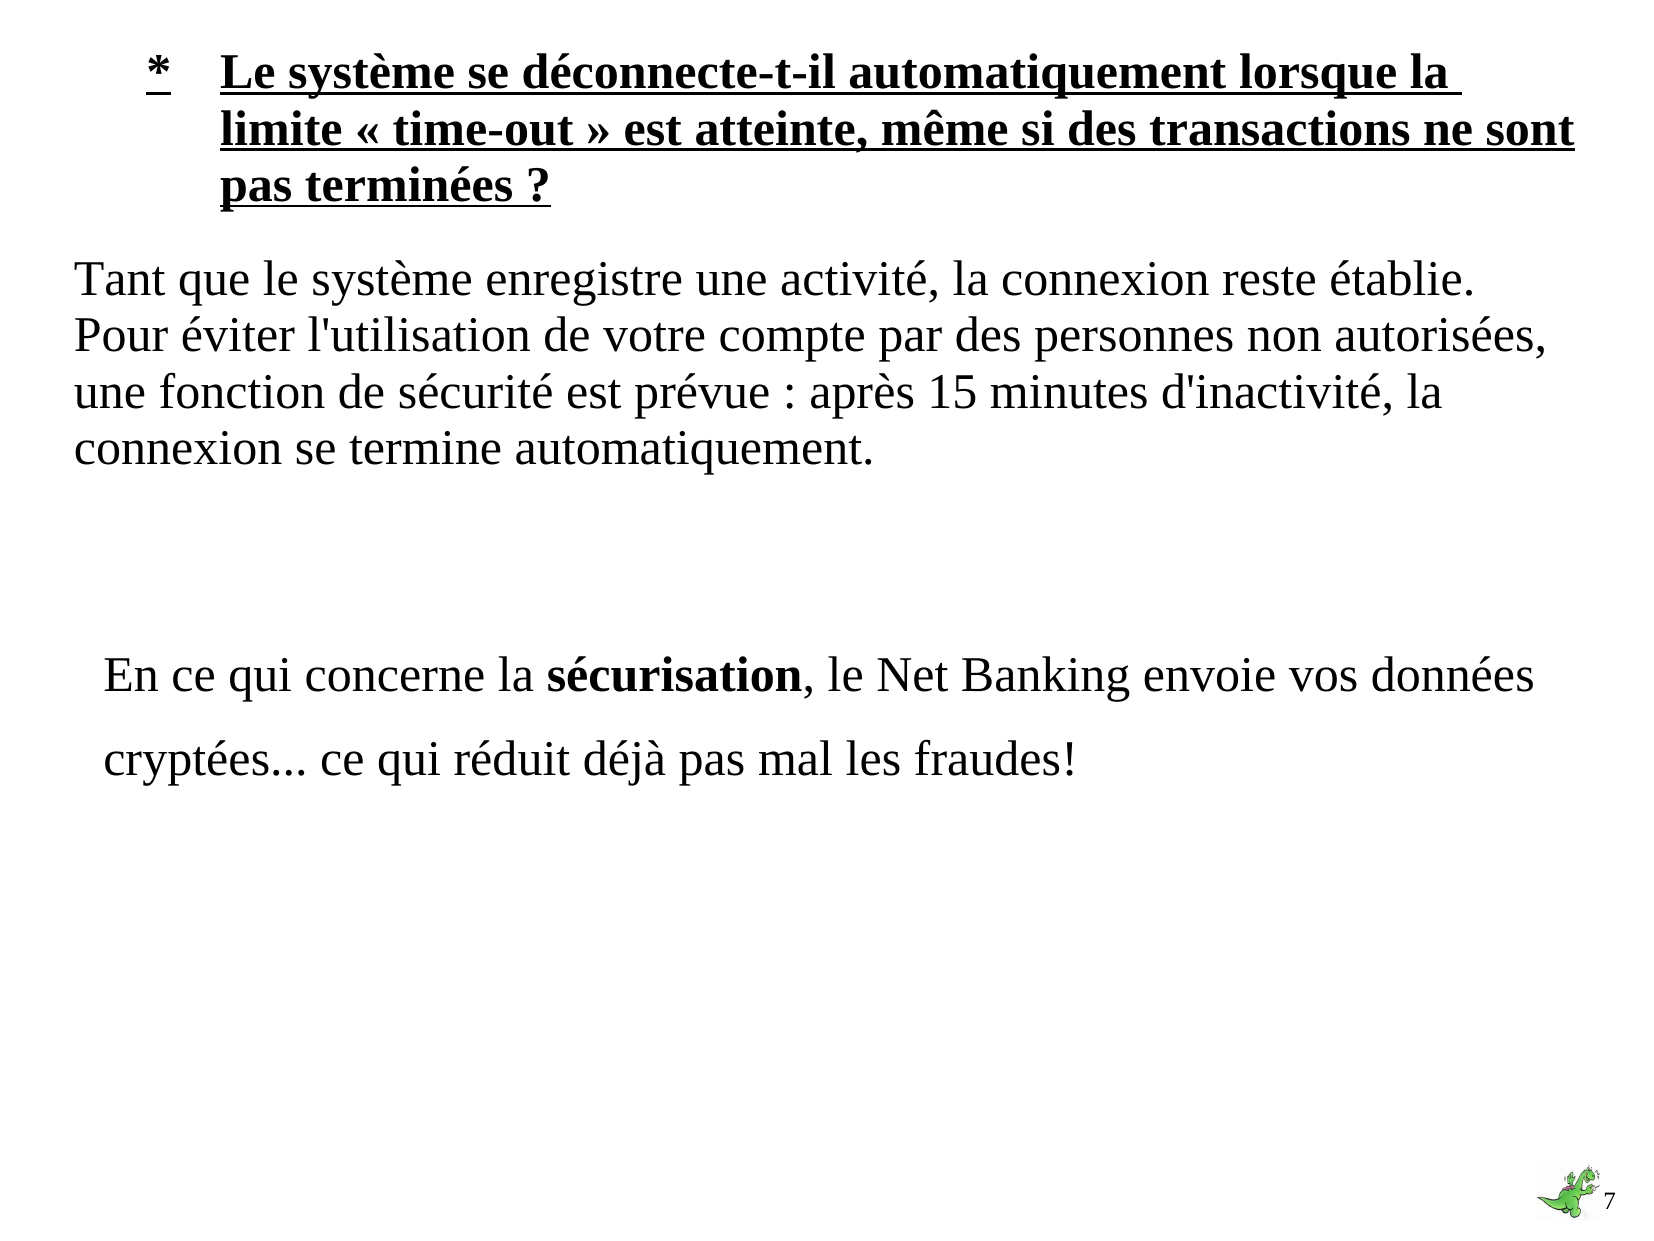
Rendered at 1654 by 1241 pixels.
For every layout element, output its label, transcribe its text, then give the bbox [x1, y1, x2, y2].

text_box Tant que le système enregistre une activité, la connexion reste établie. Pour éviter l'utilisation de votre compte par des personnes non autorisées, une fonction de sécurité est prévue : après 15 minutes d'inactivité, la connexion se termine automatiquement. [59, 265, 1595, 504]
text_box En ce qui concerne la sécurisation, le Net Banking envoie vos données cryptées... ce qui réduit déjà pas mal les fraudes! [88, 661, 1595, 818]
text_box 7 [1603, 1187, 1632, 1216]
picture [1536, 1163, 1600, 1220]
text_box * Le système se déconnecte-t-il automatiquement lorsque la limite « time-out » est atteinte, même si des transactions ne sont pas terminées ? [59, 59, 1595, 241]
